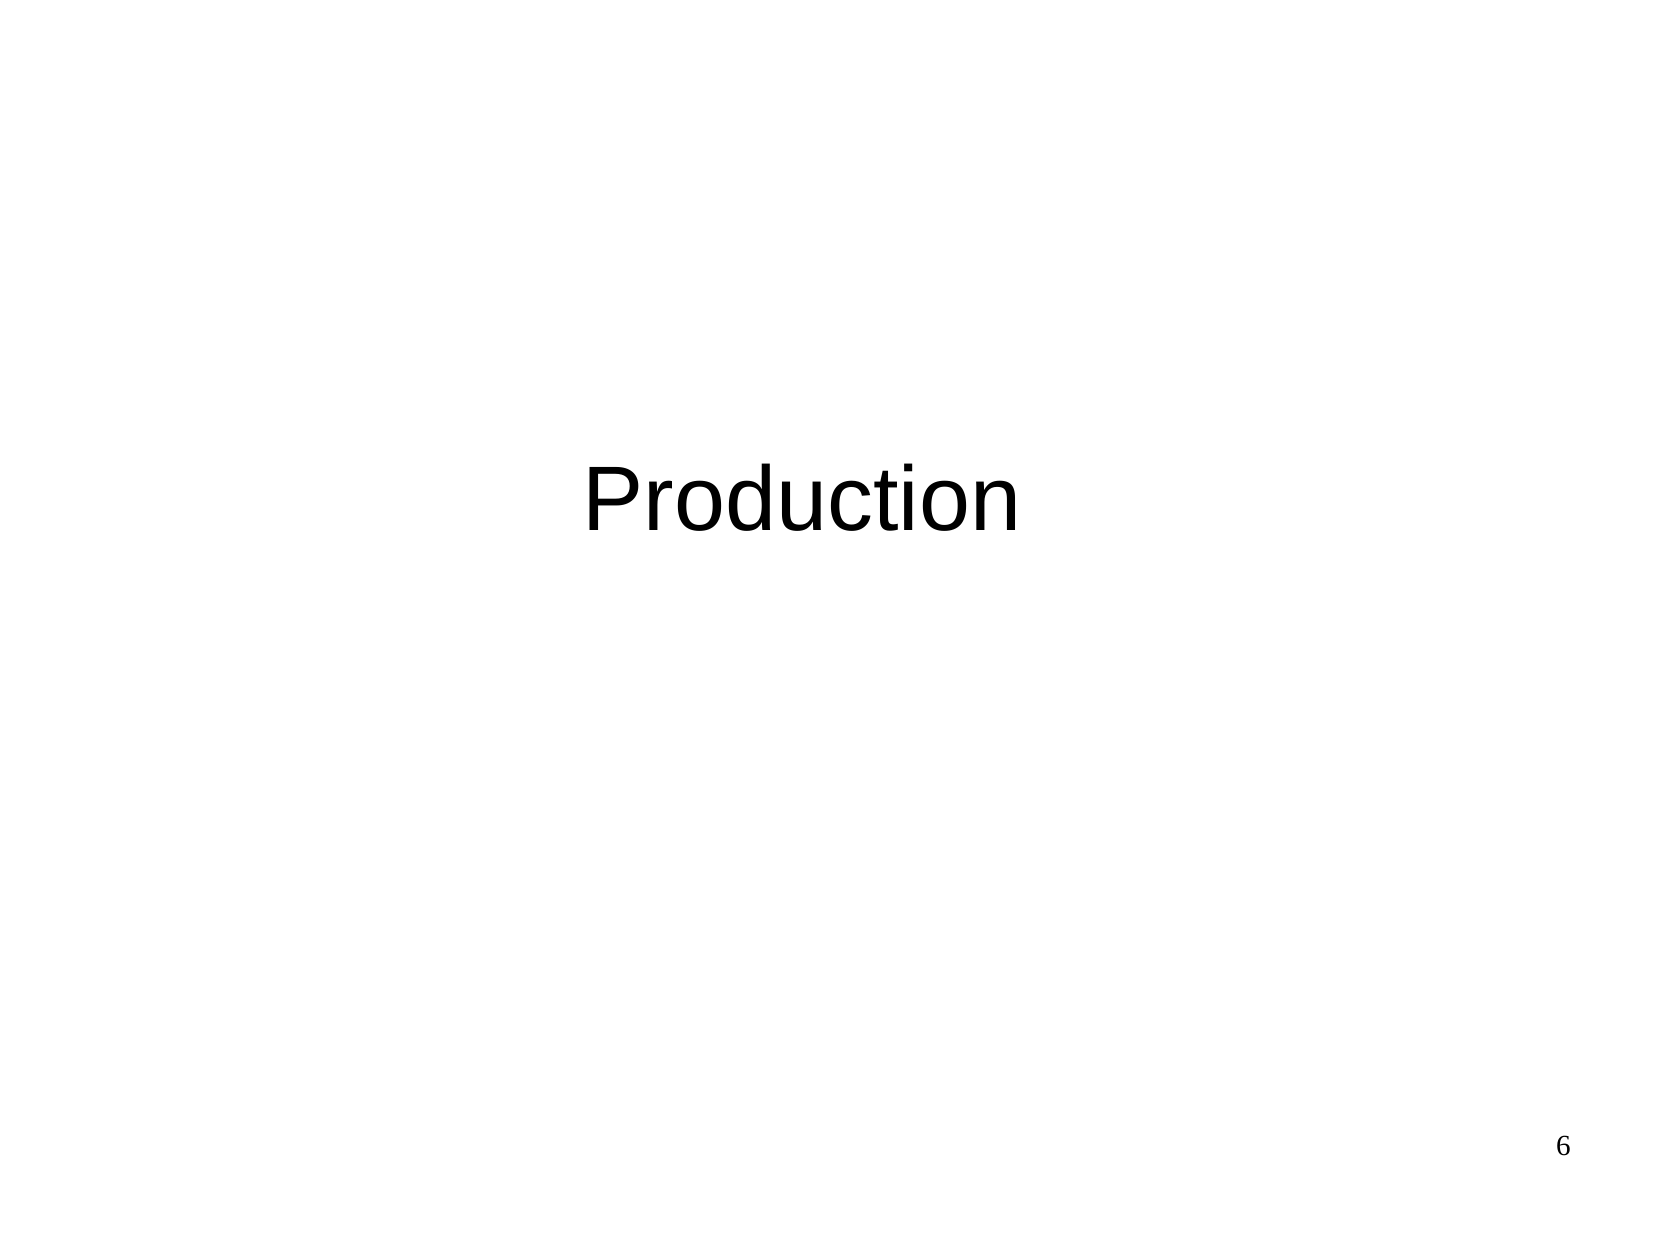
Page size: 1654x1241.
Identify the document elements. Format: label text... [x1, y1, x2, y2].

title Production [70, 395, 1560, 603]
